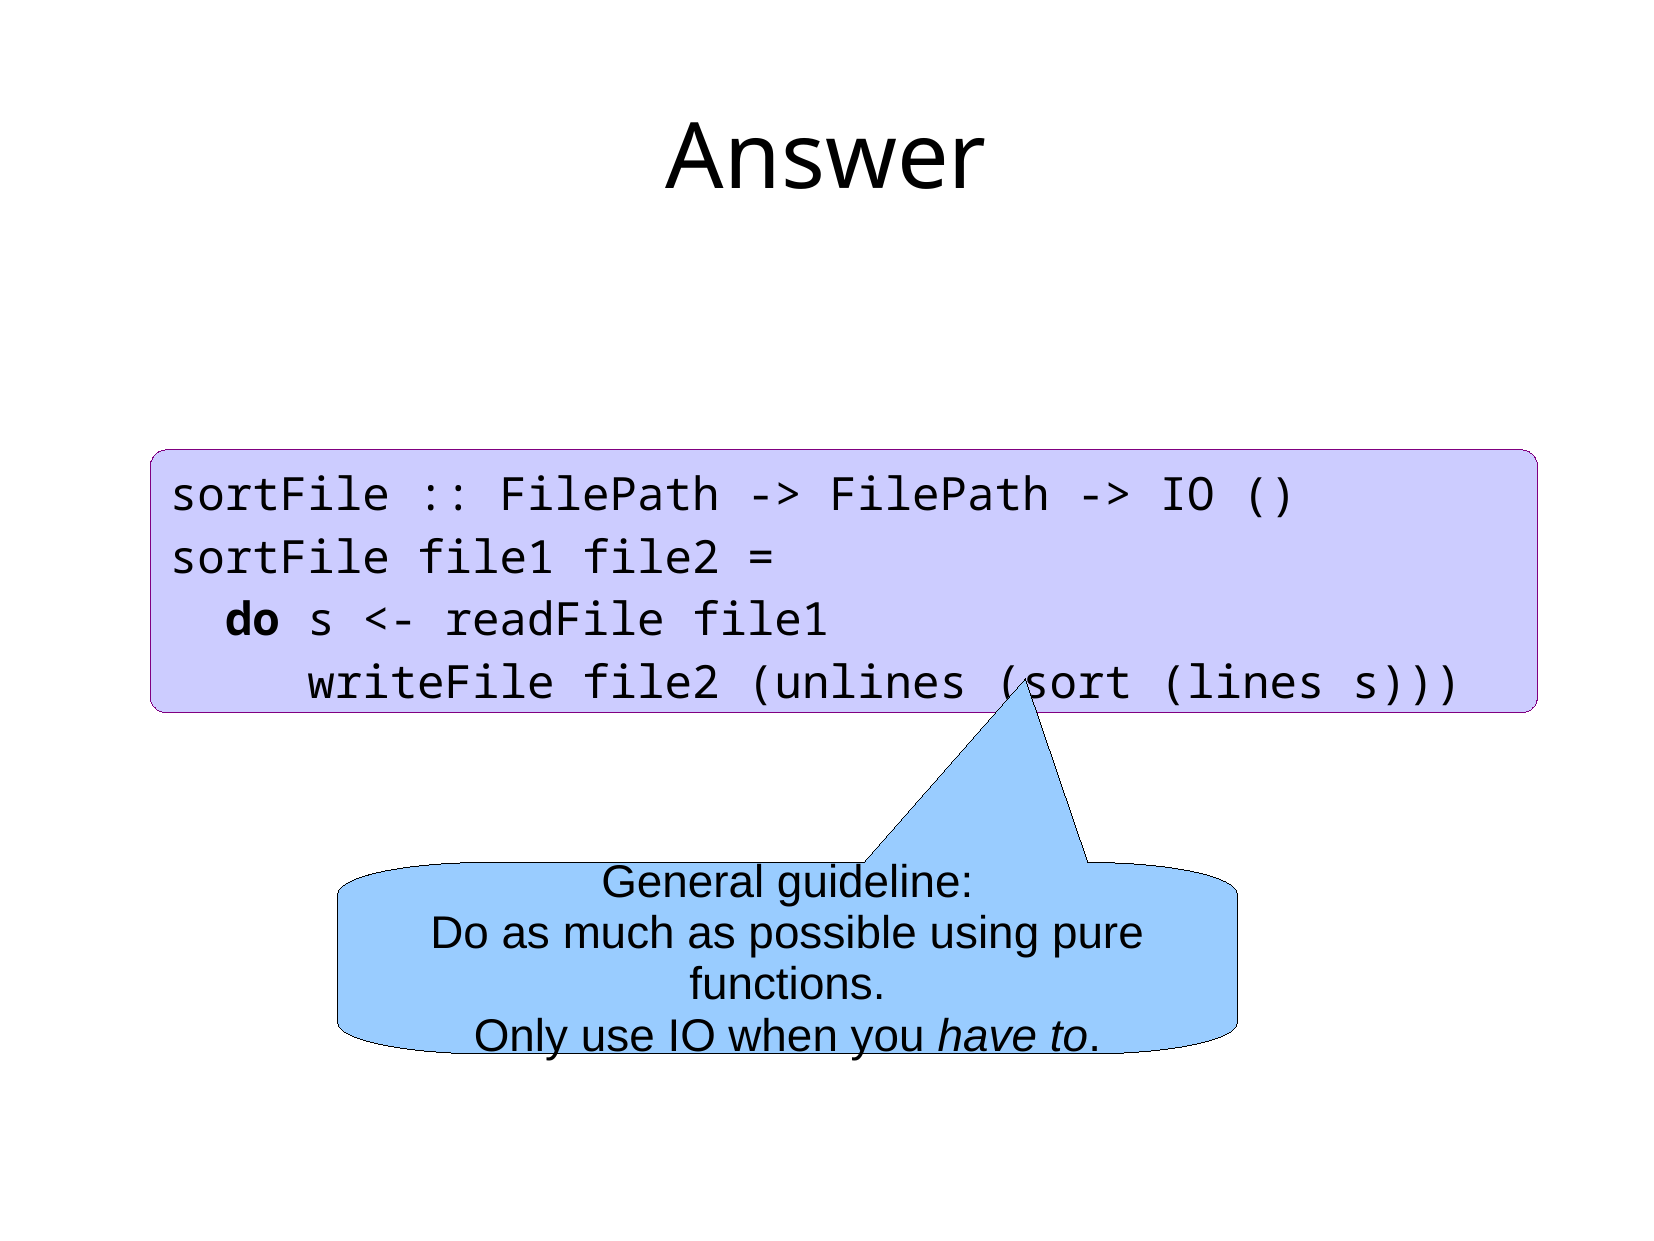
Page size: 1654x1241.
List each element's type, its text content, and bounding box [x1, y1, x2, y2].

text_box sortFile :: FilePath -> FilePath -> IO () sortFile file1 file2 = do s <- readFile file1 writeFile file2 (unlines (sort (lines s))) [150, 449, 1538, 713]
text_box General guideline: Do as much as possible using pure functions. Only use IO when you have to. [337, 678, 1238, 1054]
title Answer [82, 56, 1571, 250]
